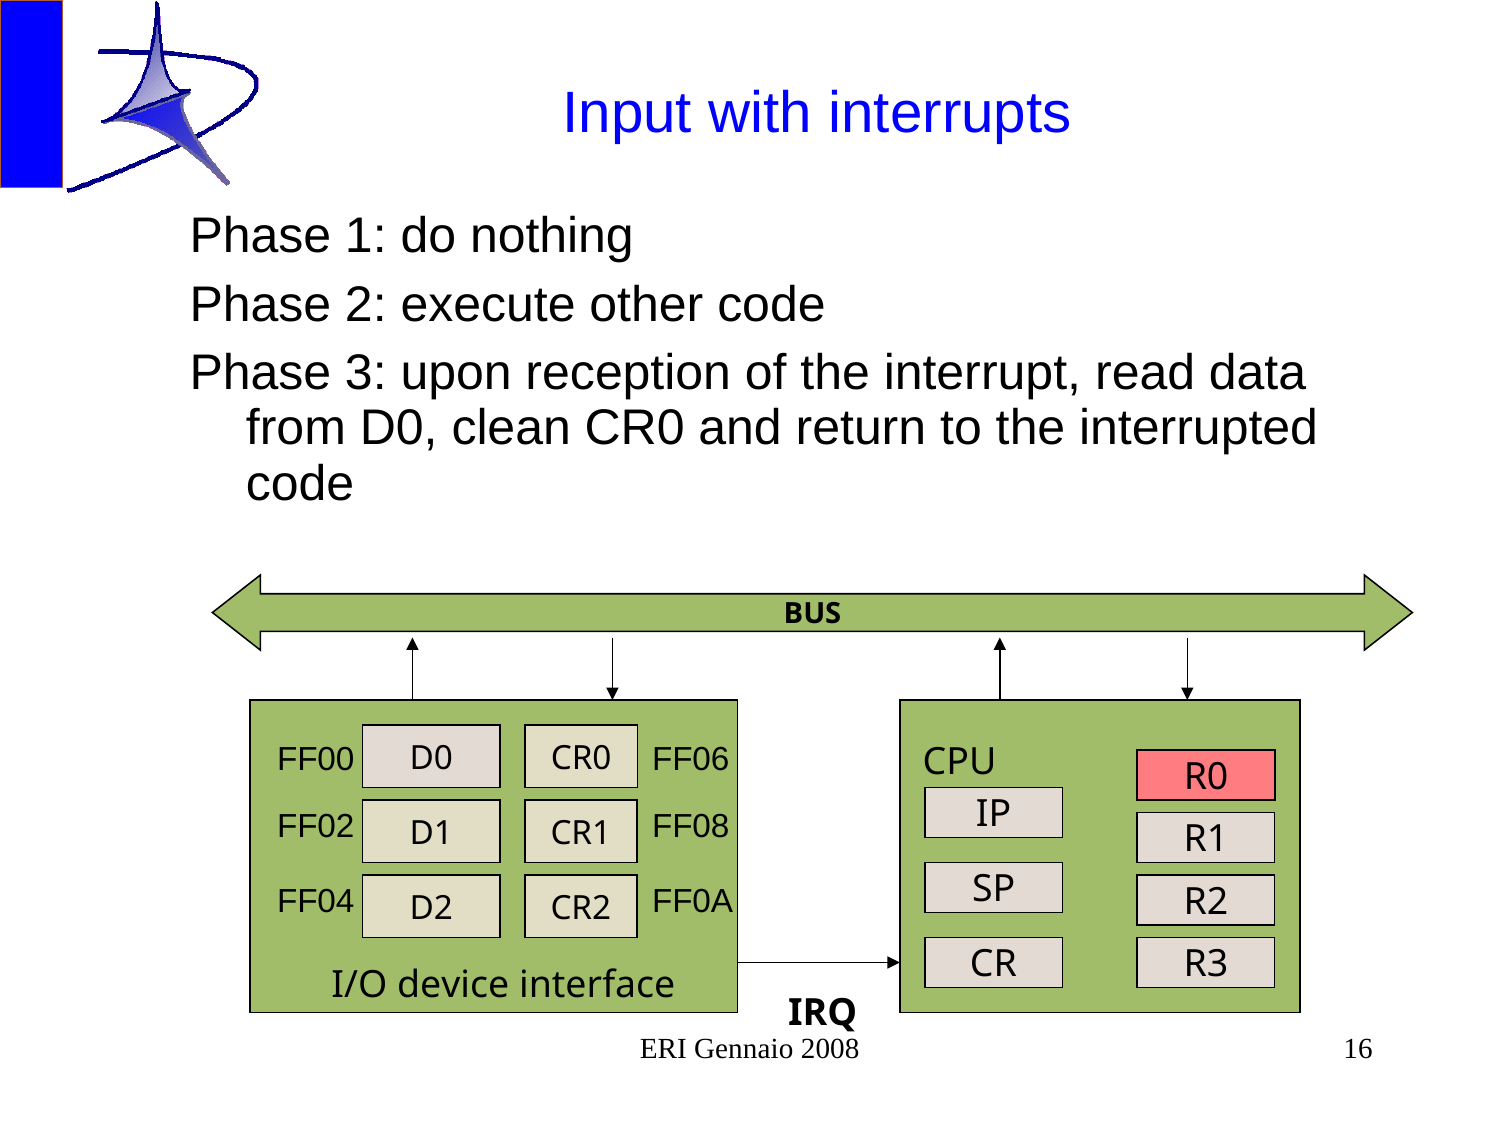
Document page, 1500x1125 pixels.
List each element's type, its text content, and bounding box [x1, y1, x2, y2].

text_box I/O device interface [316, 949, 691, 1017]
text_box FF04 [262, 874, 390, 928]
text_box R3 [1137, 937, 1275, 988]
text_box R1 [1137, 812, 1275, 863]
text_box CR2 [524, 874, 638, 938]
text_box FF00 [262, 732, 362, 785]
text_box FF0A [637, 874, 765, 928]
text_box FF08 [637, 799, 765, 853]
text_box FF02 [262, 799, 390, 853]
text_box R2 [1137, 874, 1275, 925]
text_box CR [924, 937, 1063, 988]
text_box SP [924, 862, 1063, 913]
list Phase 1: do nothing Phase 2: execute other code Phase 3: upon reception of the interrupt, read data from D0, clean CR0 and return to the interrupted code [174, 199, 1425, 520]
text_box CR1 [524, 799, 638, 863]
text_box IP [924, 787, 1063, 838]
text_box D2 [362, 874, 500, 938]
text_box R0 [1137, 749, 1275, 800]
text_box CR0 [524, 725, 638, 788]
text_box D0 [362, 725, 500, 788]
text_box FF06 [638, 732, 765, 785]
text_box CPU [908, 727, 1012, 794]
text_box [249, 699, 738, 1013]
text_box IRQ [773, 977, 872, 1044]
text_box D1 [362, 799, 500, 863]
text_box BUS [212, 575, 1413, 651]
text_box [899, 699, 1300, 1013]
picture [62, 0, 263, 197]
title Input with interrupts [174, 61, 1425, 164]
